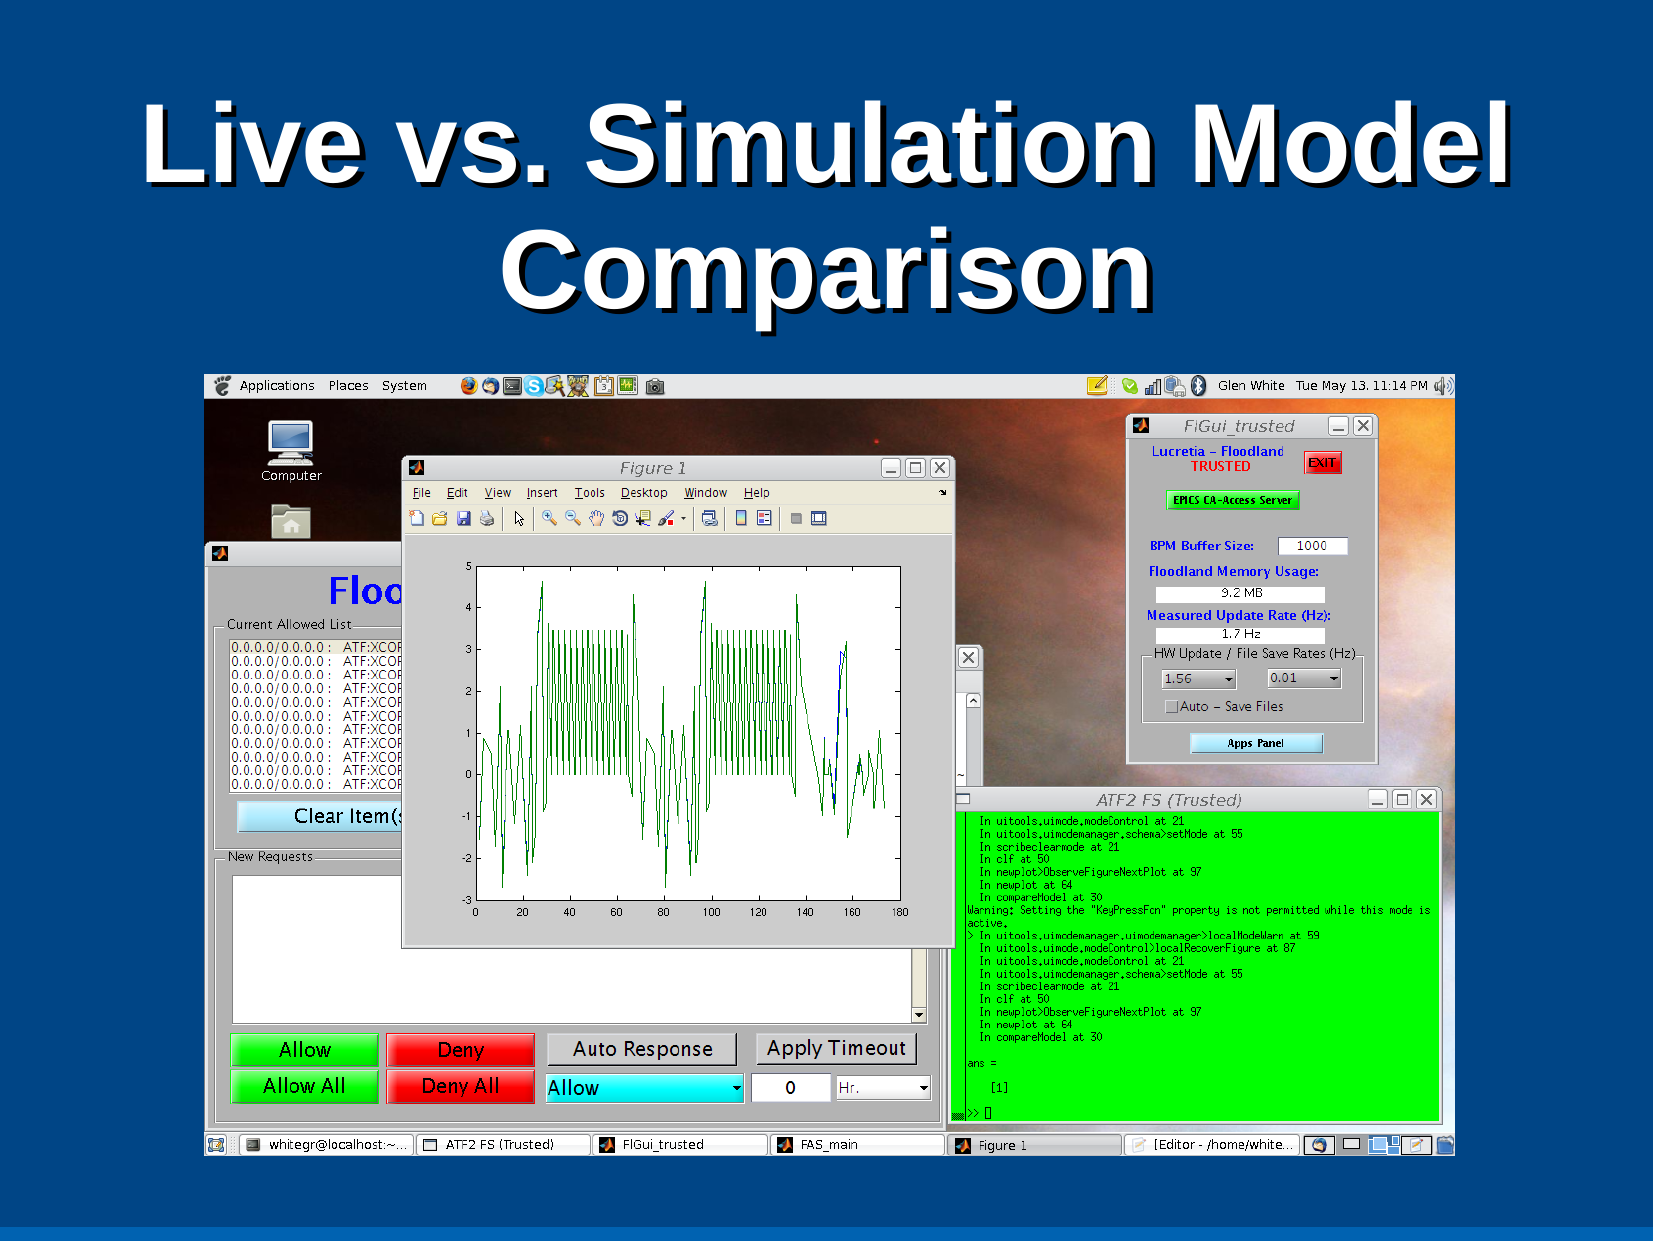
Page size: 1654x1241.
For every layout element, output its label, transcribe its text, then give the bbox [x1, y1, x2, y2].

picture [204, 374, 1455, 1156]
title Live vs. Simulation Model Comparison [121, 61, 1533, 352]
